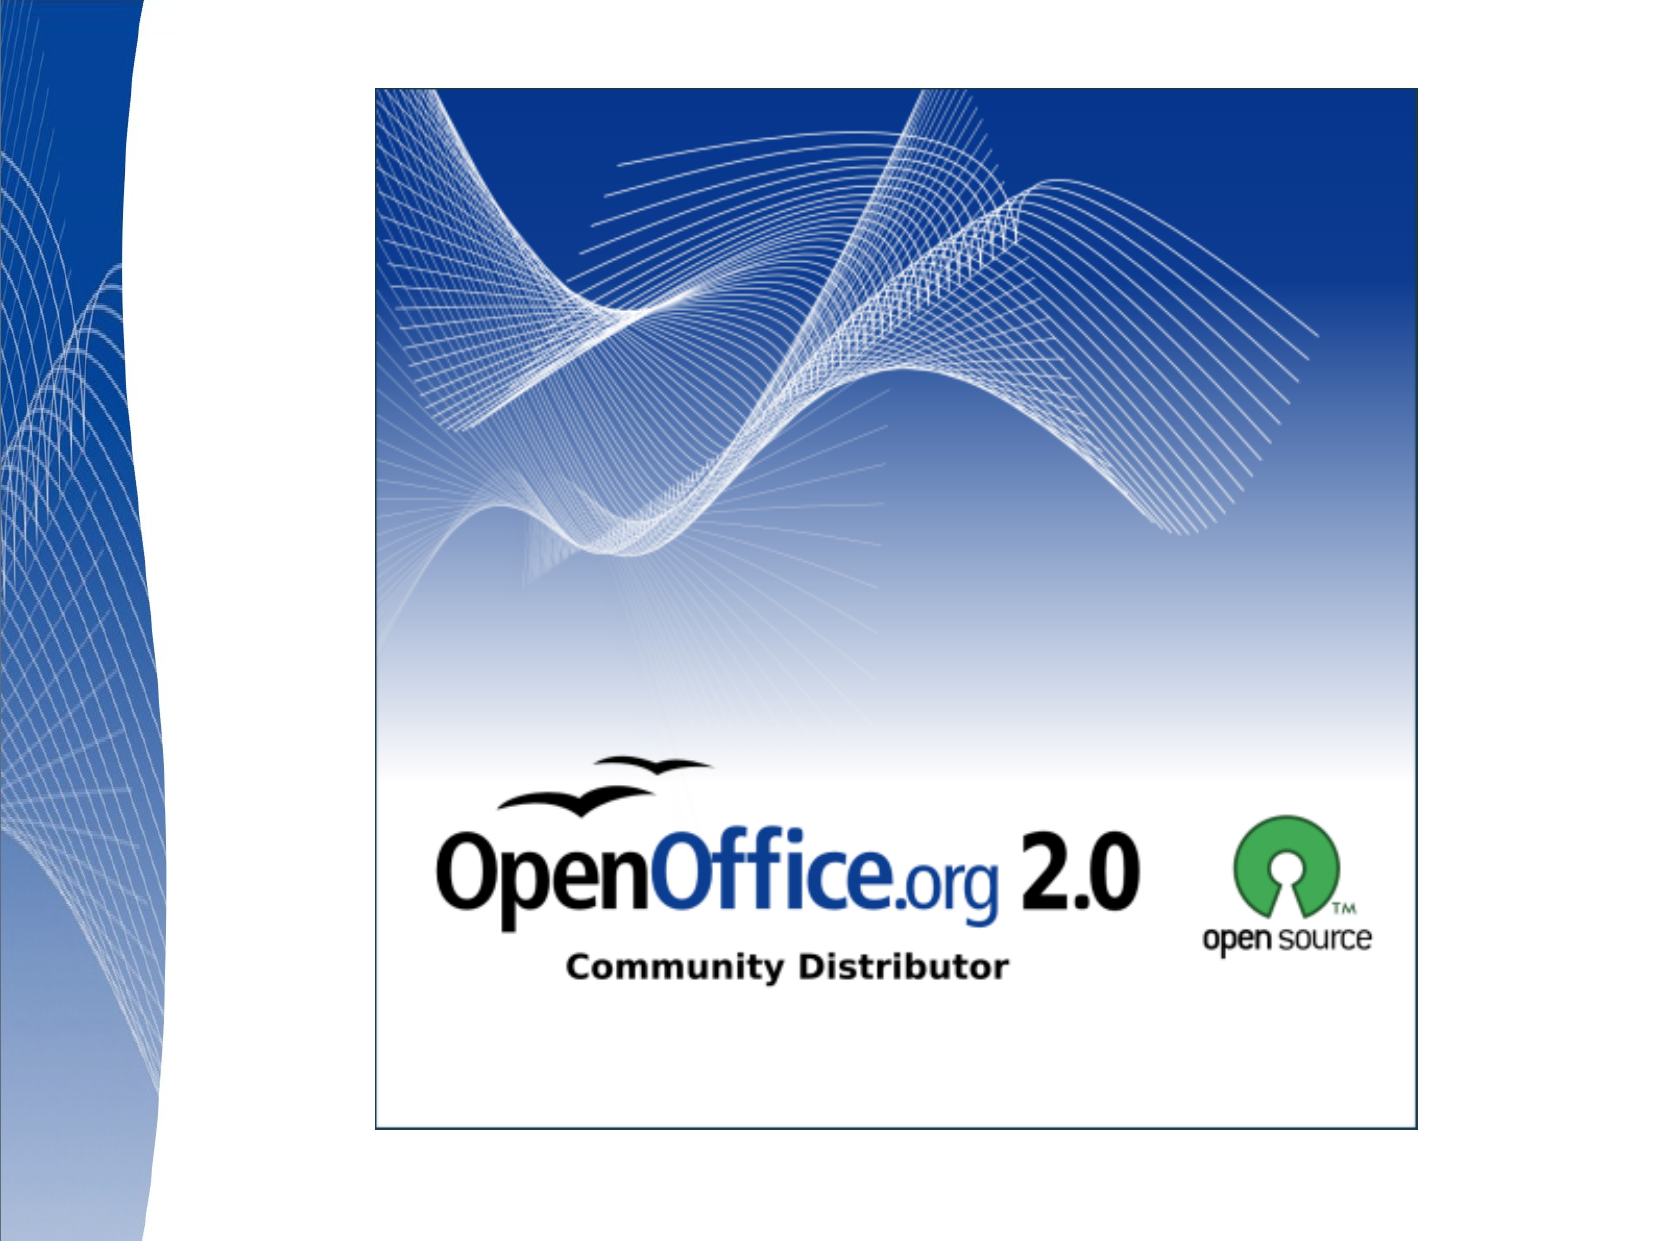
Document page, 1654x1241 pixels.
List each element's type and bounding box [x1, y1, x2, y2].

picture [0, 0, 178, 1241]
picture [375, 88, 1418, 1131]
